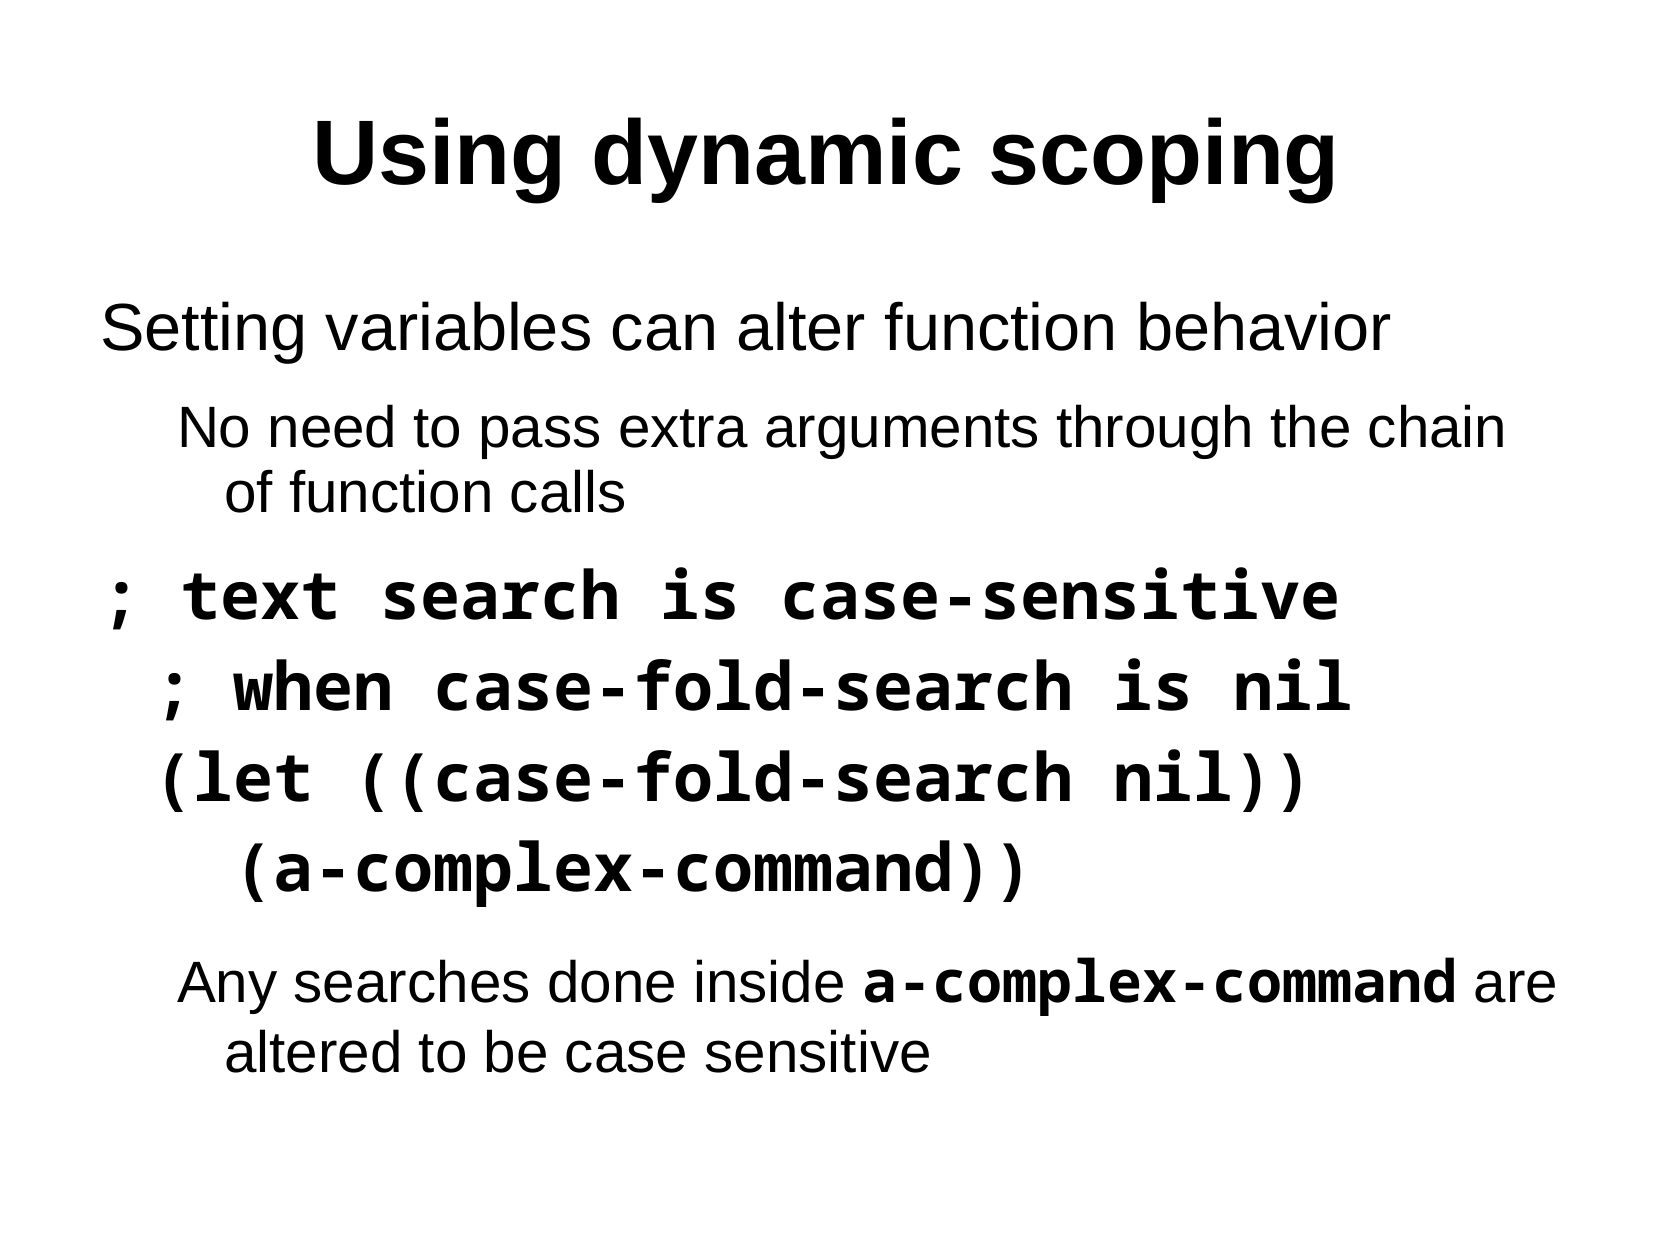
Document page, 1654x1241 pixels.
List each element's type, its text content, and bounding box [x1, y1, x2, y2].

list Setting variables can alter function behavior No need to pass extra arguments through the chain of function calls ; text search is case-sensitive ; when case-fold-search is nil (let ((case-fold-search nil)) (a-complex-command)) Any searches done inside a-complex-command are altered to be case sensitive [82, 290, 1571, 1150]
title Using dynamic scoping [82, 56, 1571, 250]
